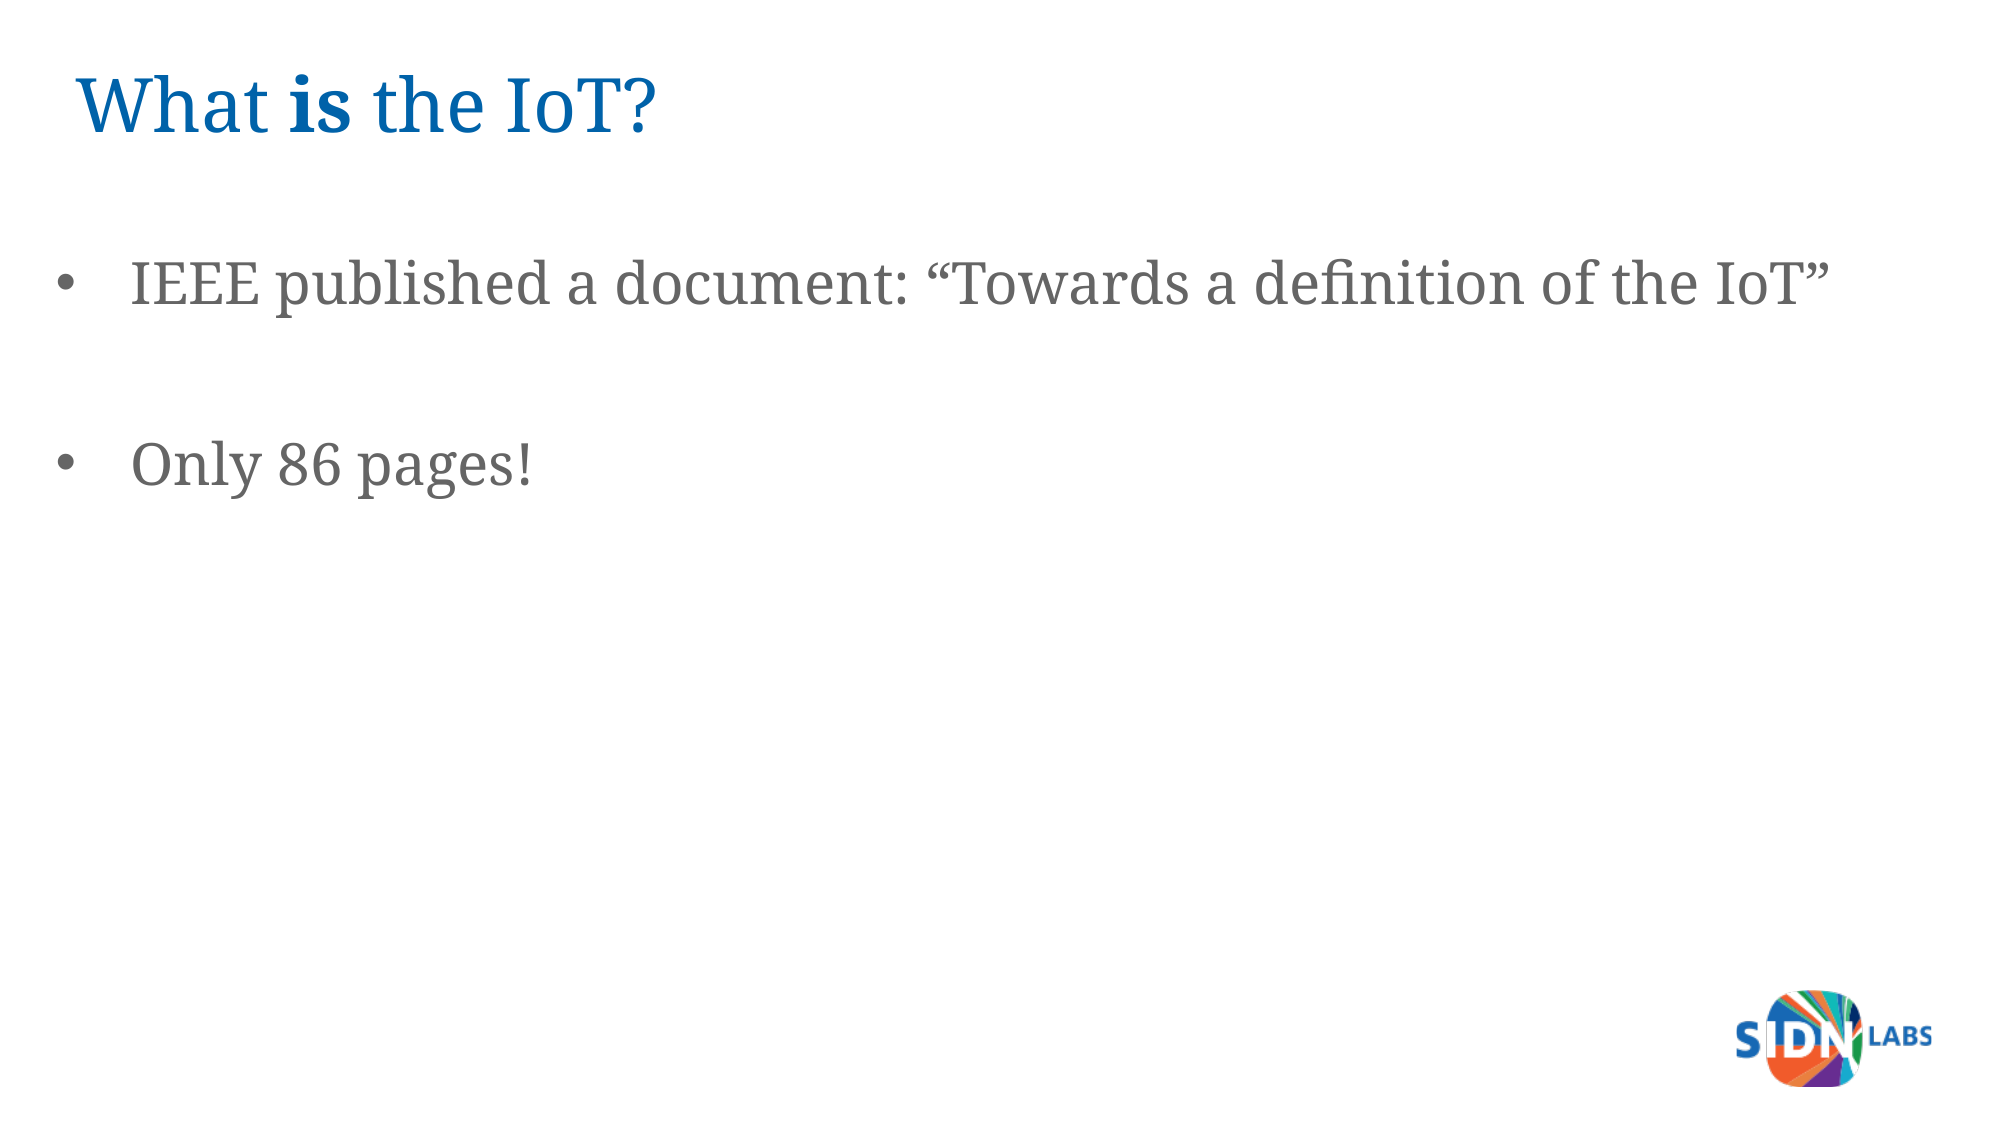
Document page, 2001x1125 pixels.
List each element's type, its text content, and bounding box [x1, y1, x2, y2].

text_box IEEE published a document: “Towards a definition of the IoT” Only 86 pages! [55, 143, 1905, 912]
text_box What is the IoT? [75, 61, 1925, 144]
